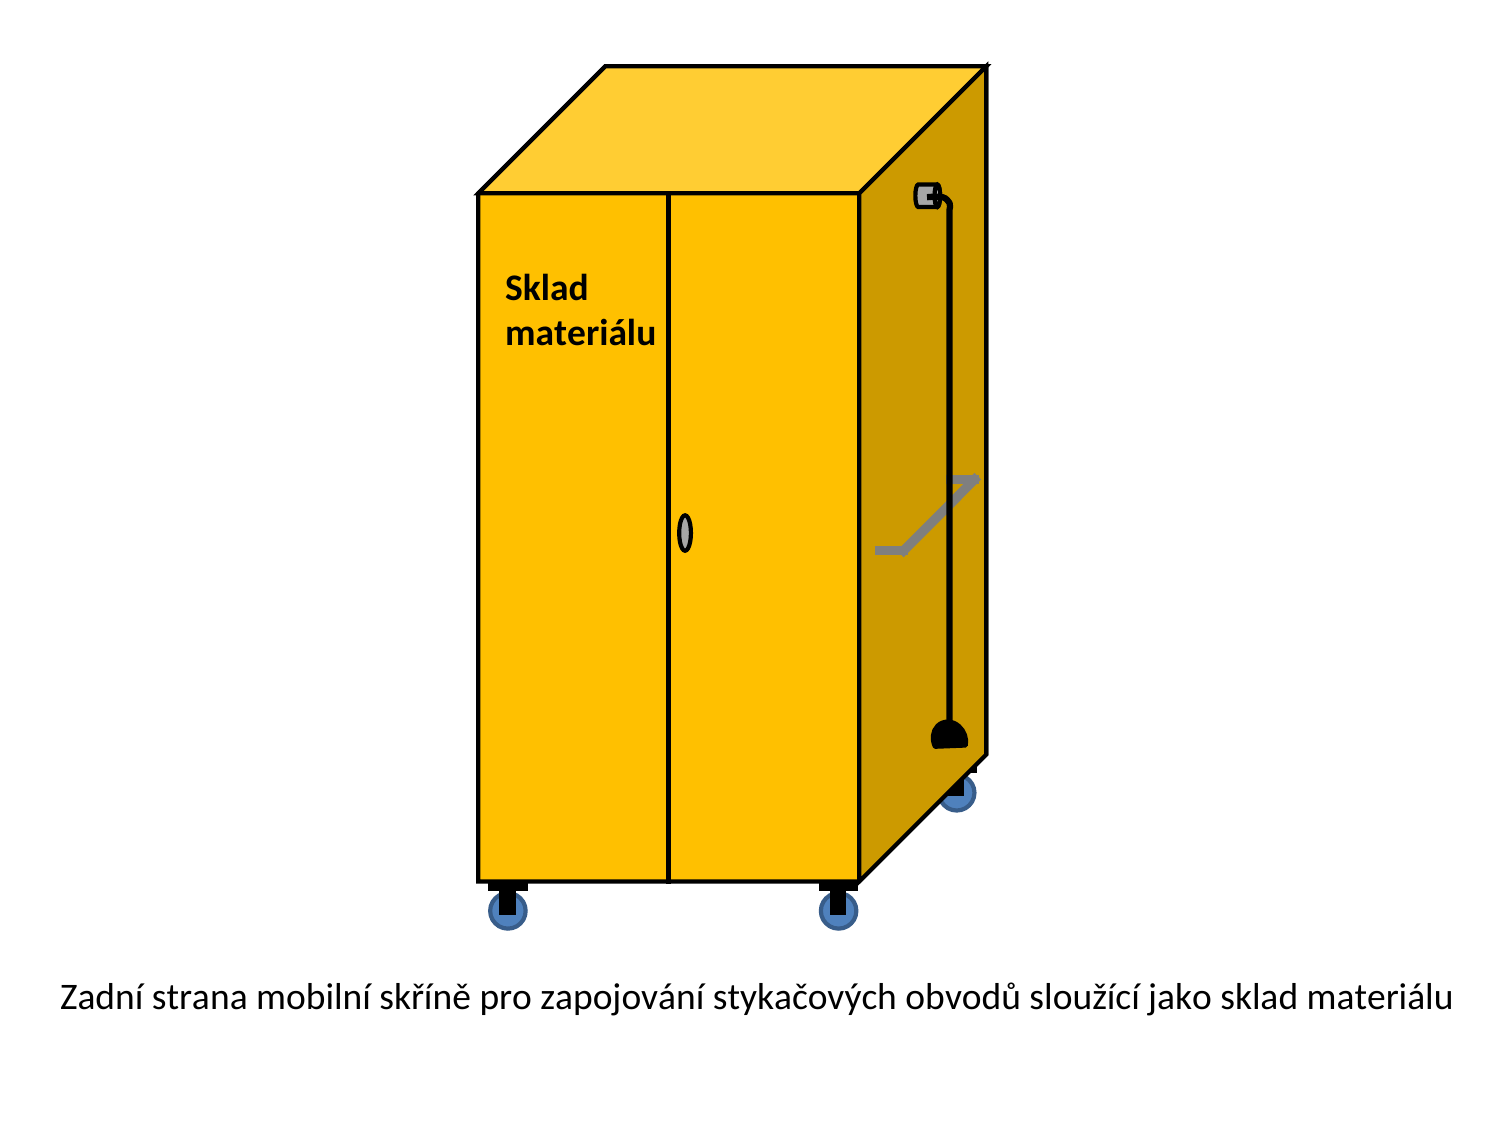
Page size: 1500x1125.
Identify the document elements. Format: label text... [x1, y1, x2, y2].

text_box Zadní strana mobilní skříně pro zapojování stykačových obvodů sloužící jako sklad materiálu [45, 964, 1471, 1025]
text_box Sklad materiálu [490, 255, 672, 361]
text_box [478, 194, 666, 929]
text_box [671, 66, 987, 929]
